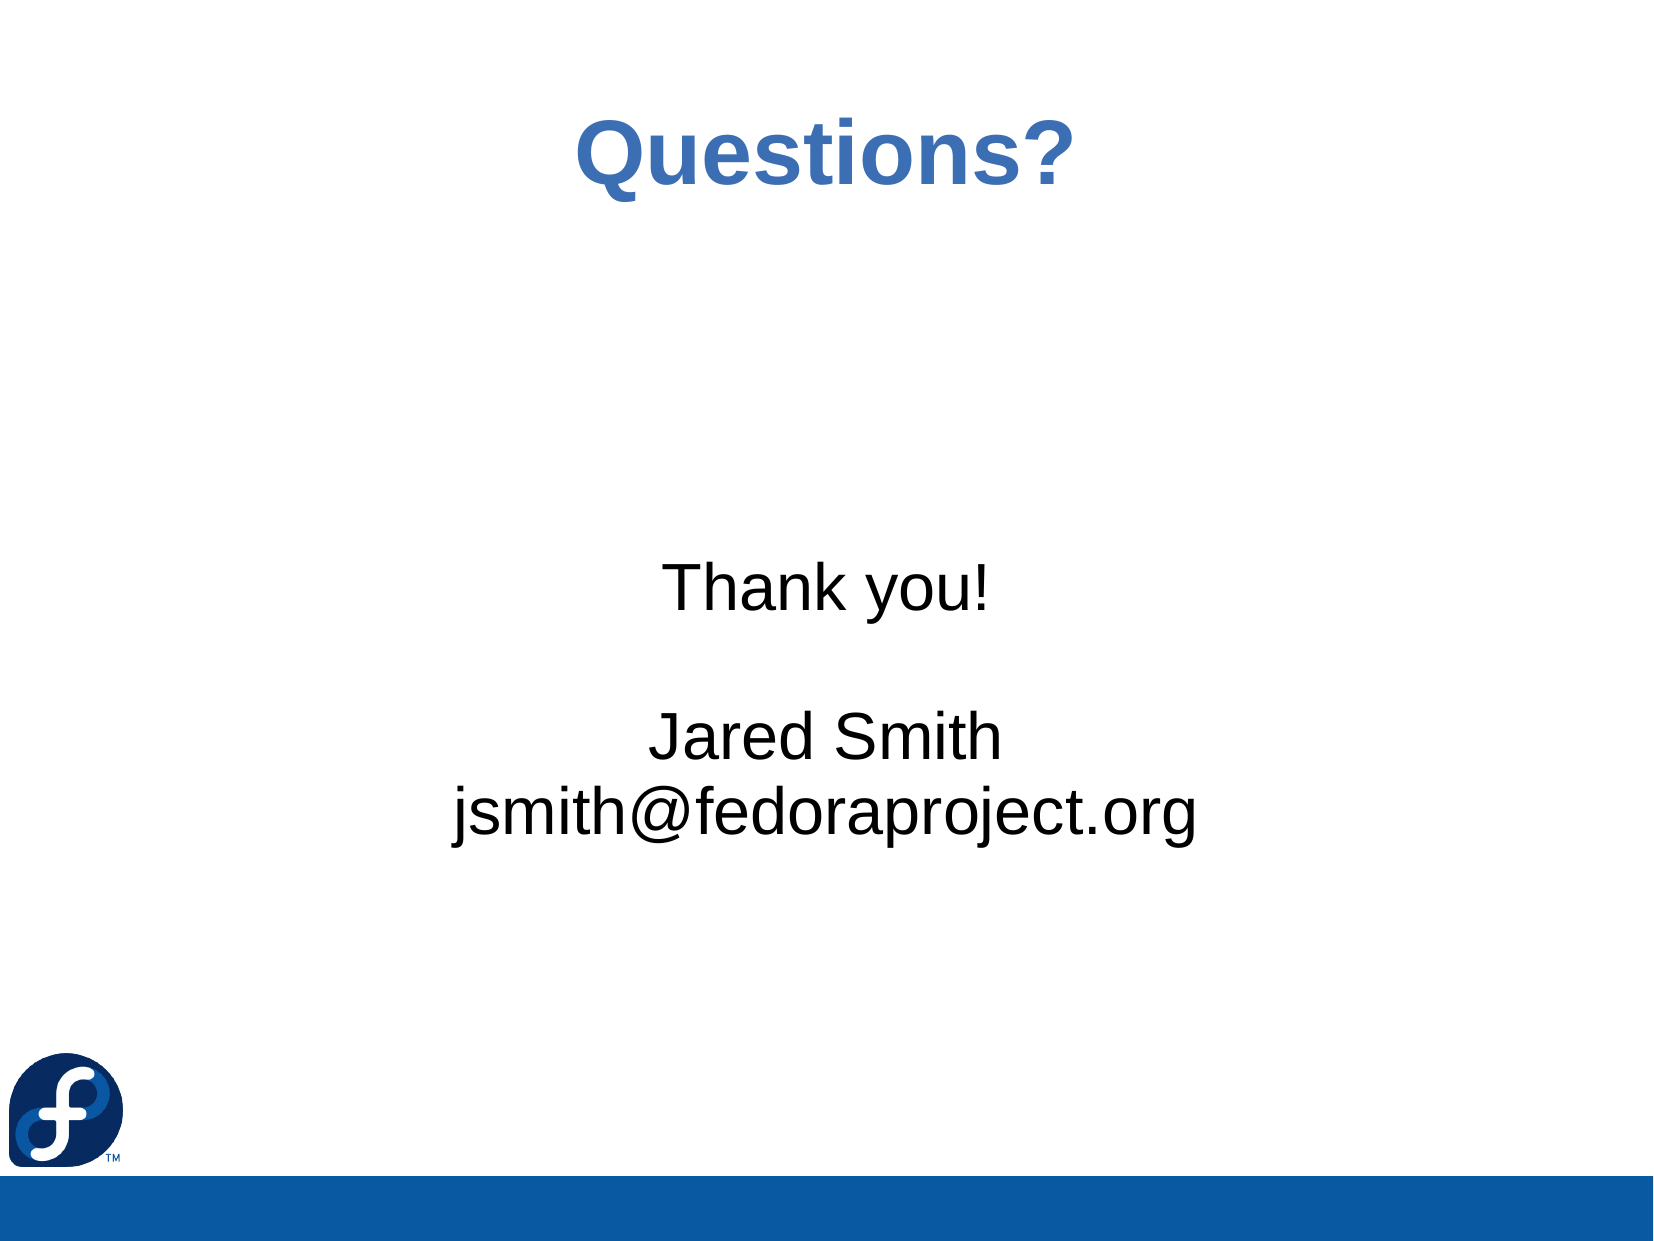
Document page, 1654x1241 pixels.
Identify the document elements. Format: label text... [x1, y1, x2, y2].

subtitle Thank you! Jared Smith jsmith@fedoraproject.org [82, 297, 1571, 1102]
picture [0, 1176, 1654, 1241]
picture [9, 1053, 123, 1167]
title Questions? [82, 49, 1571, 257]
